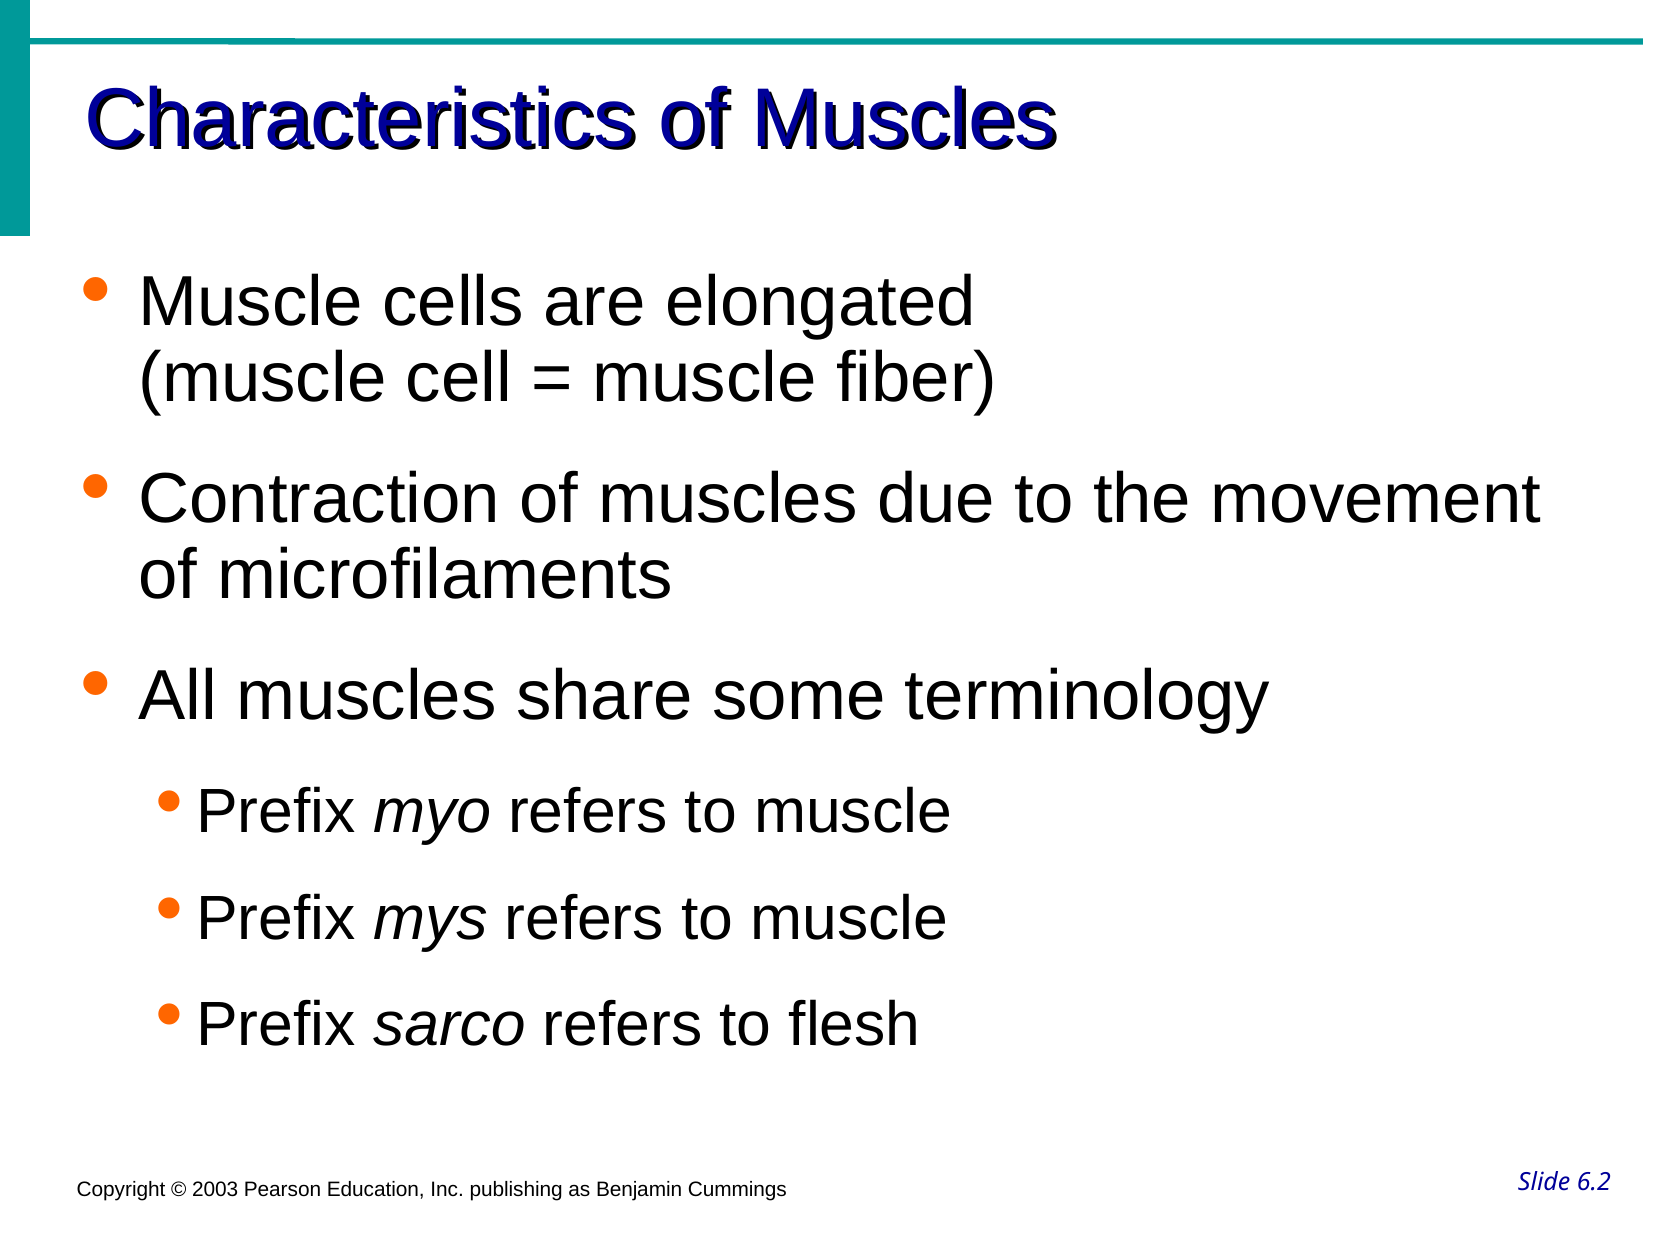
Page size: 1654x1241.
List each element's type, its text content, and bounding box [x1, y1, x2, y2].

text_box [0, 0, 28, 235]
text_box Copyright © 2003 Pearson Education, Inc. publishing as Benjamin Cummings [61, 1168, 802, 1209]
text_box Muscle cells are elongated (muscle cell = muscle fiber) Contraction of muscles due to the movement of microfilaments All muscles share some terminology Prefix myo refers to muscle Prefix mys refers to muscle Prefix sarco refers to flesh [68, 256, 1560, 1068]
list Characteristics of Muscles [68, 55, 1585, 183]
title Slide 6.2 [1391, 1157, 1626, 1213]
